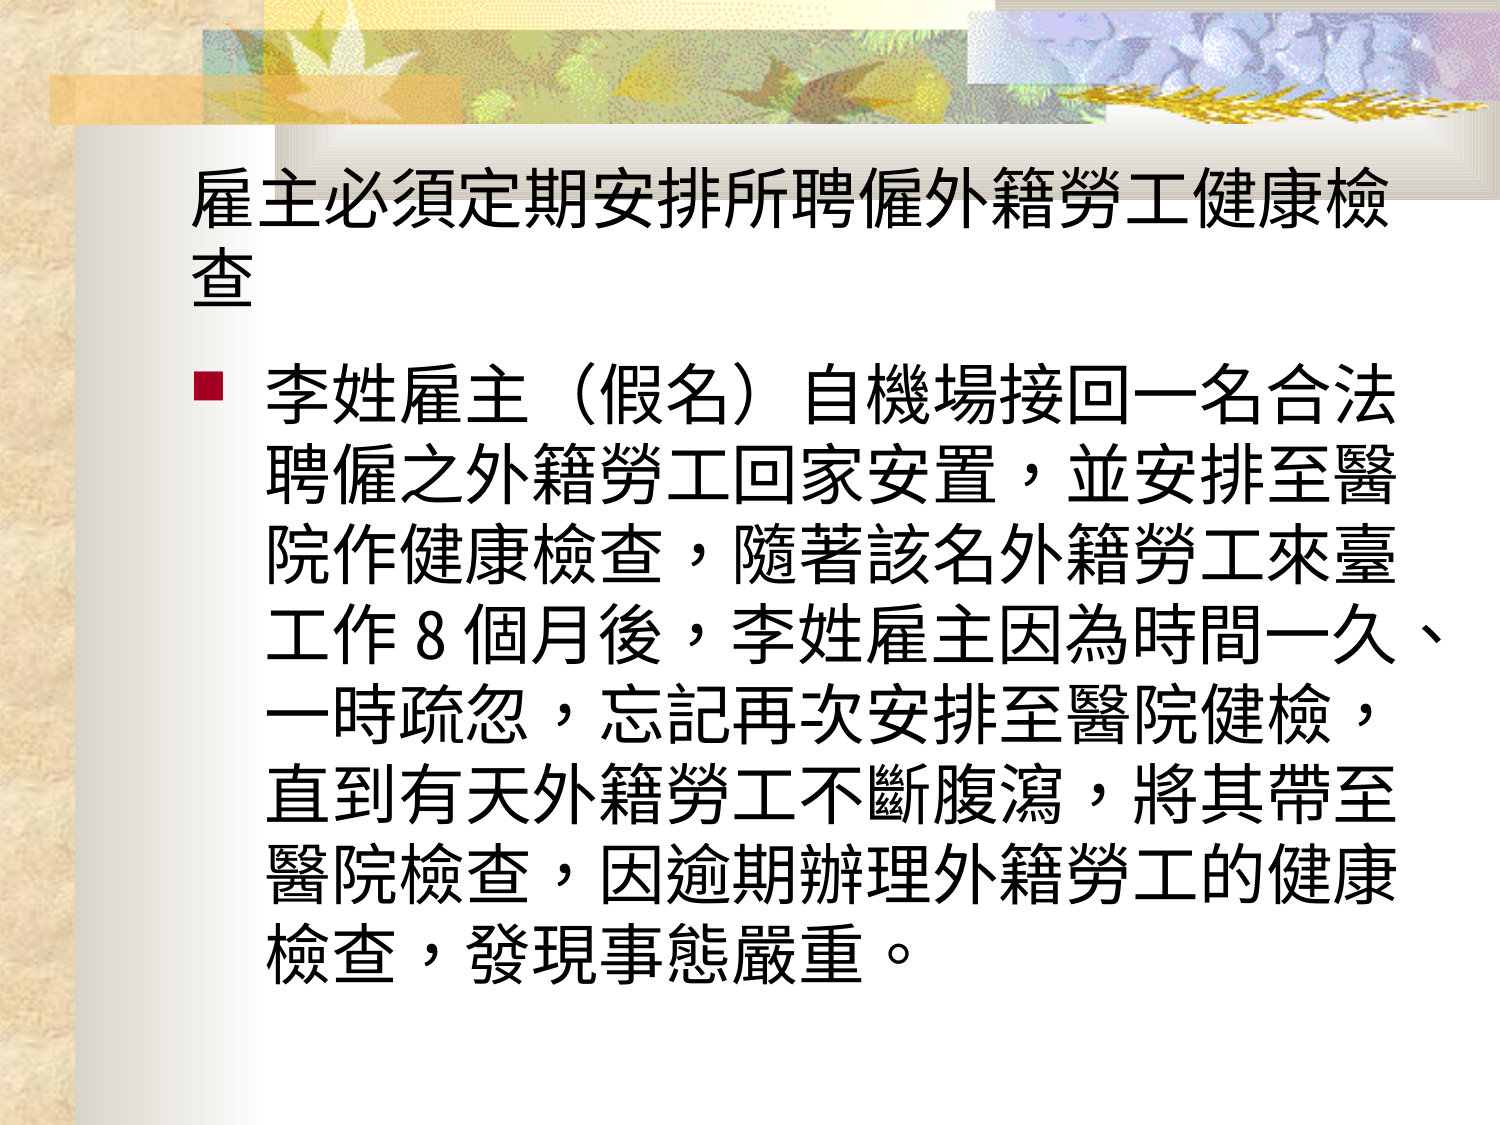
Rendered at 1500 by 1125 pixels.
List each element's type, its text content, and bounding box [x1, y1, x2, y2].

picture [0, 0, 1500, 1125]
list 李姓雇主（假名）自機場接回一名合法聘僱之外籍勞工回家安置，並安排至醫院作健康檢查，隨著該名外籍勞工來臺工作8個月後，李姓雇主因為時間一久、一時疏忽，忘記再次安排至醫院健檢，直到有天外籍勞工不斷腹瀉，將其帶至醫院檢查，因逾期辦理外籍勞工的健康檢查，發現事態嚴重。 [174, 344, 1450, 1020]
title 雇主必須定期安排所聘僱外籍勞工健康檢查 [174, 137, 1450, 325]
